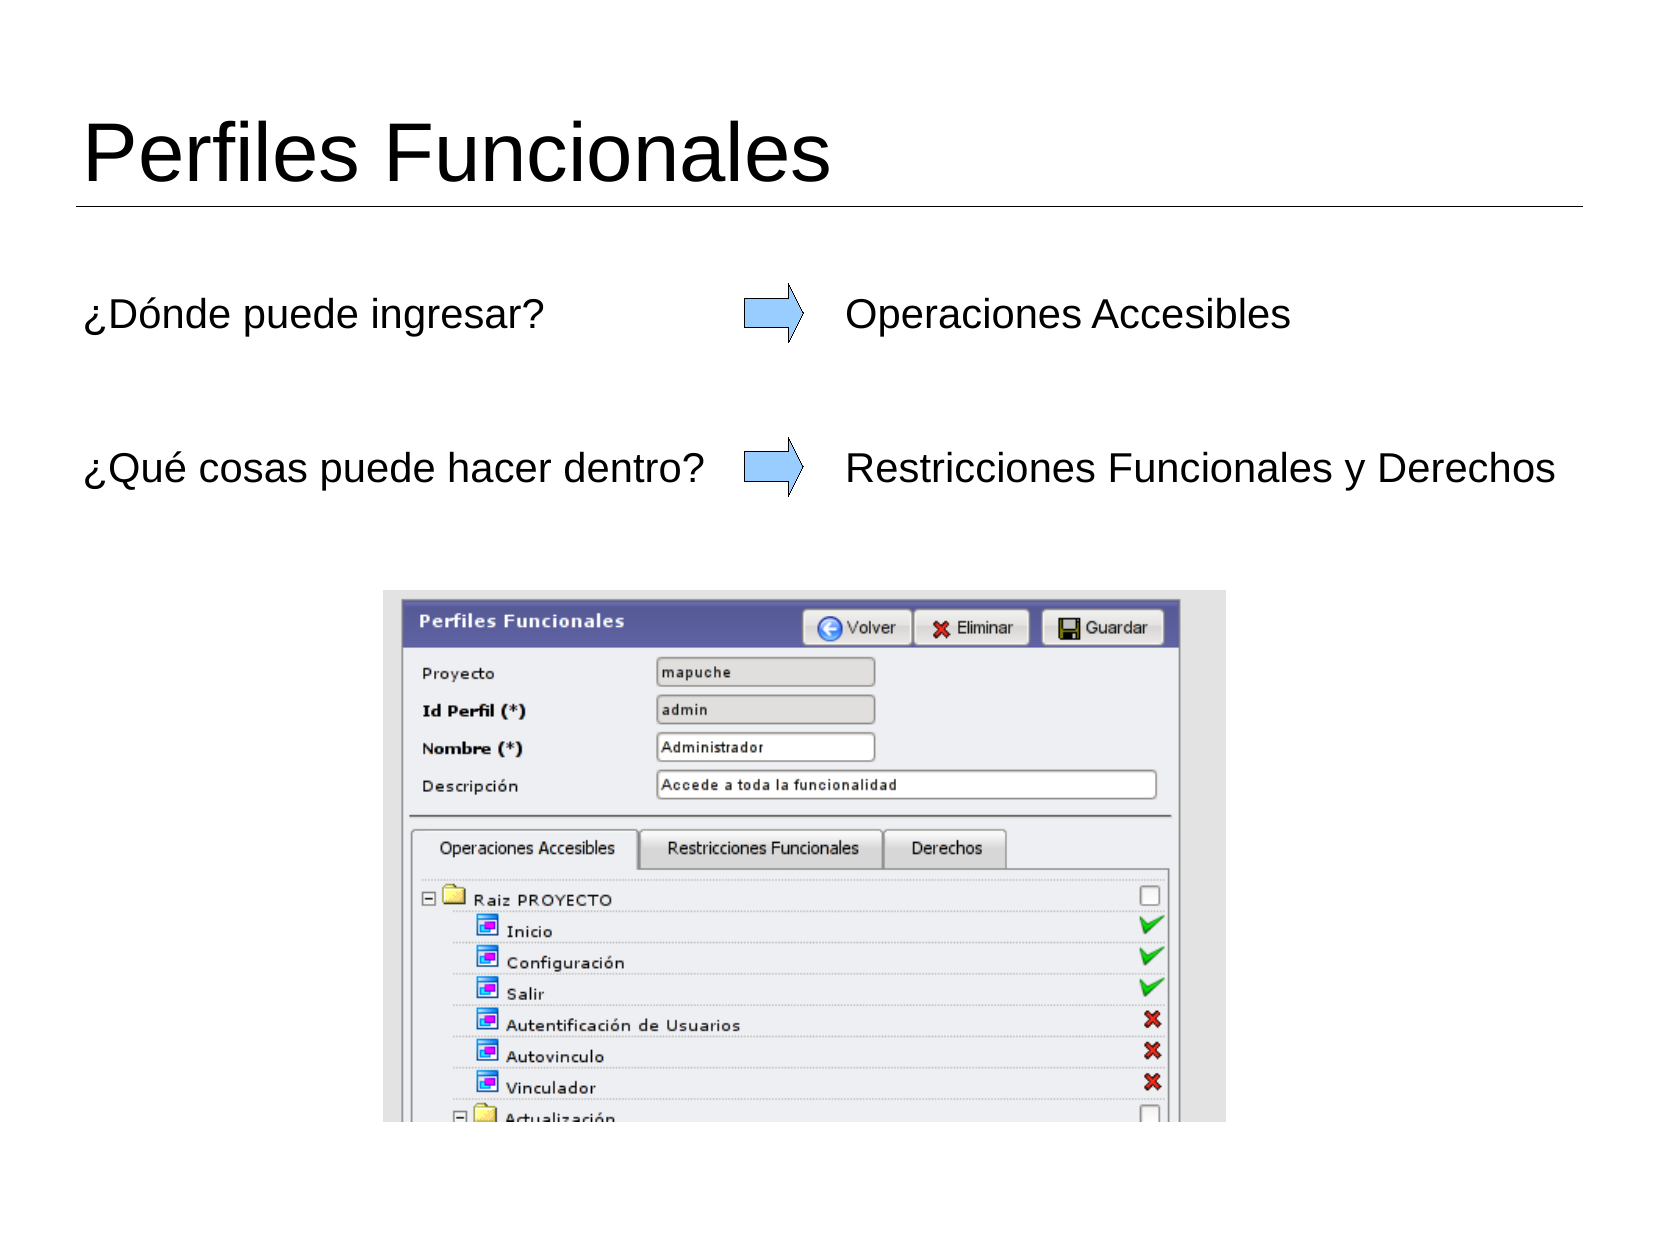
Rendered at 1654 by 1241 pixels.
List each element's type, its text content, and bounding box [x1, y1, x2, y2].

text_box [744, 437, 804, 497]
list ¿Dónde puede ingresar? ¿Qué cosas puede hacer dentro? [82, 290, 809, 1109]
picture [383, 590, 1226, 1123]
title Perfiles Funcionales [82, 49, 1571, 257]
text_box [744, 283, 804, 343]
list Operaciones Accesibles Restricciones Funcionales y Derechos [845, 290, 1572, 1109]
